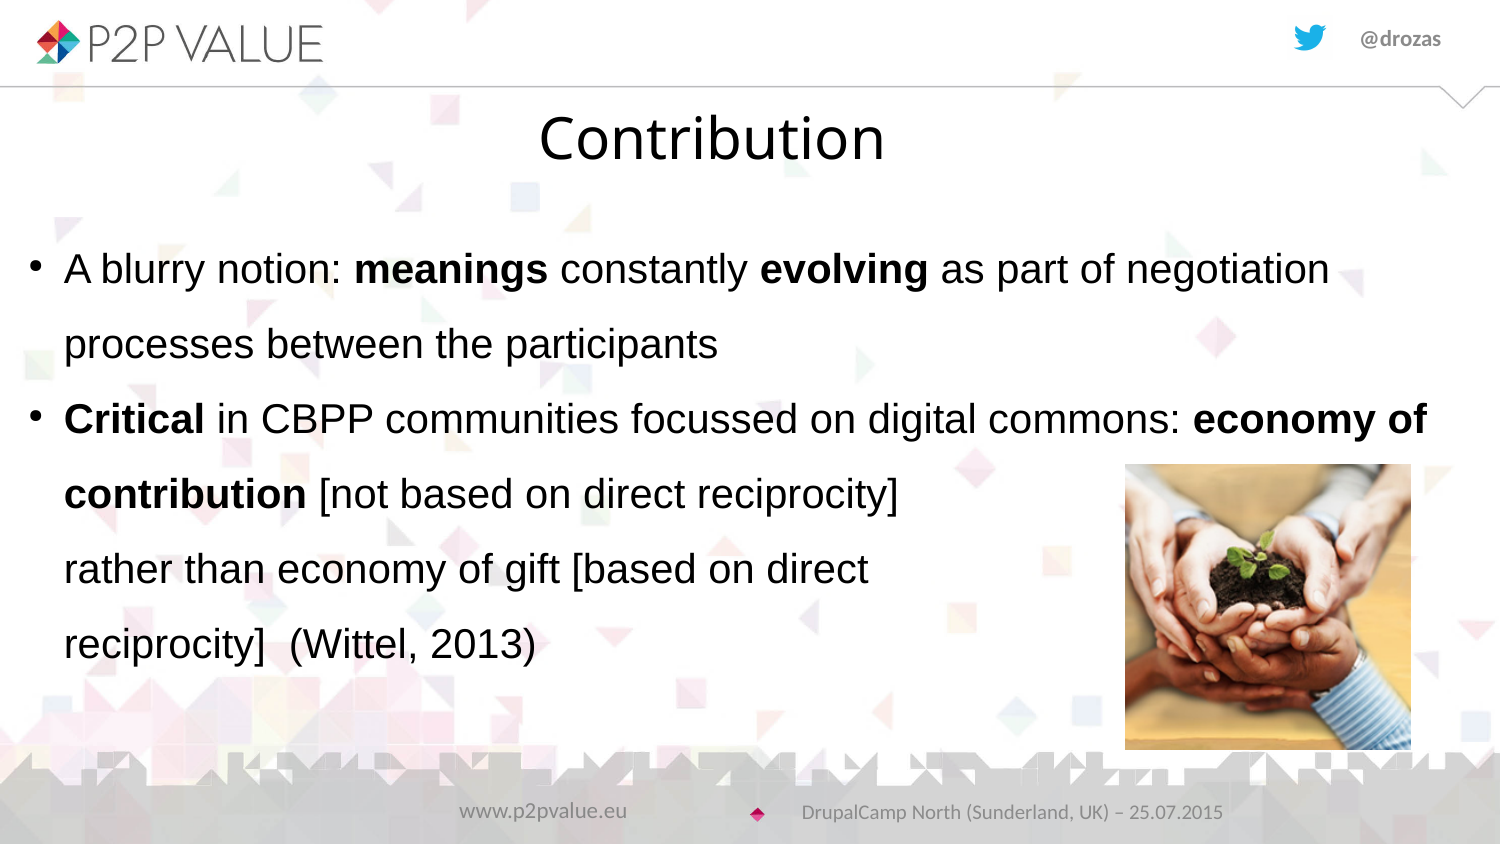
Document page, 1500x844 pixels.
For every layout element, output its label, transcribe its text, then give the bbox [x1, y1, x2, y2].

text_box @drozas [1333, 15, 1455, 60]
title Contribution [60, 92, 1366, 181]
text_box DrupalCamp North (Sunderland, UK) – 25.07.2015 [788, 788, 1481, 834]
text_box www.p2pvalue.eu [453, 789, 672, 829]
subtitle A blurry notion: meanings constantly evolving as part of negotiation processes between the participants Critical in CBPP communities focussed on digital commons: economy of contribution [not based on direct reciprocity] rather than economy of gift [based on direct reciprocity] (Wittel, 2013) [15, 210, 1496, 766]
picture [0, 0, 1500, 844]
